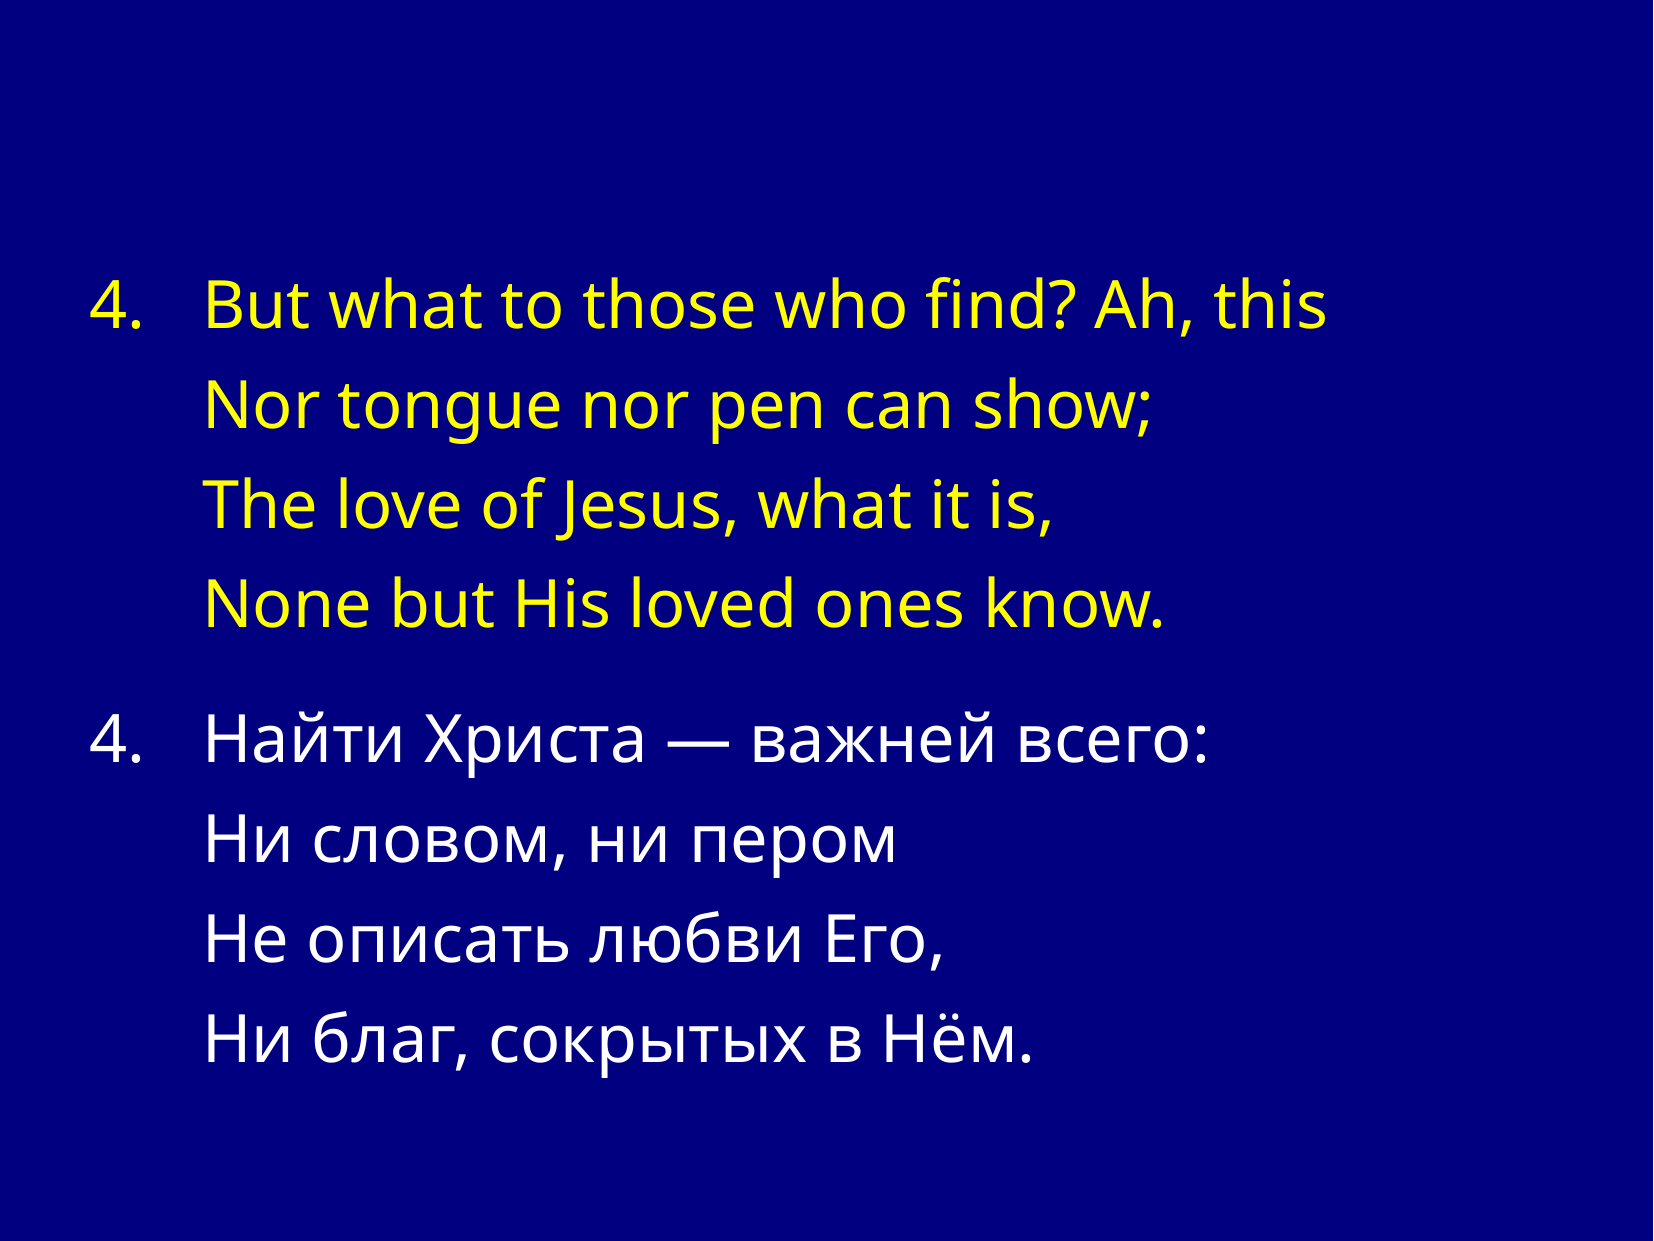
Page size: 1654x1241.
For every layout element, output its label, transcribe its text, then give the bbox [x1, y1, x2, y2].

text_box 4. Найти Христа — важней всего: Ни словом, ни пером Не описать любви Его, Ни благ, сокрытых в Нём. [75, 675, 1576, 1163]
text_box 4. But what to those who find? Ah, this Nor tongue nor pen can show; The love of Jesus, what it is, None but His loved ones know. [75, 150, 1576, 638]
